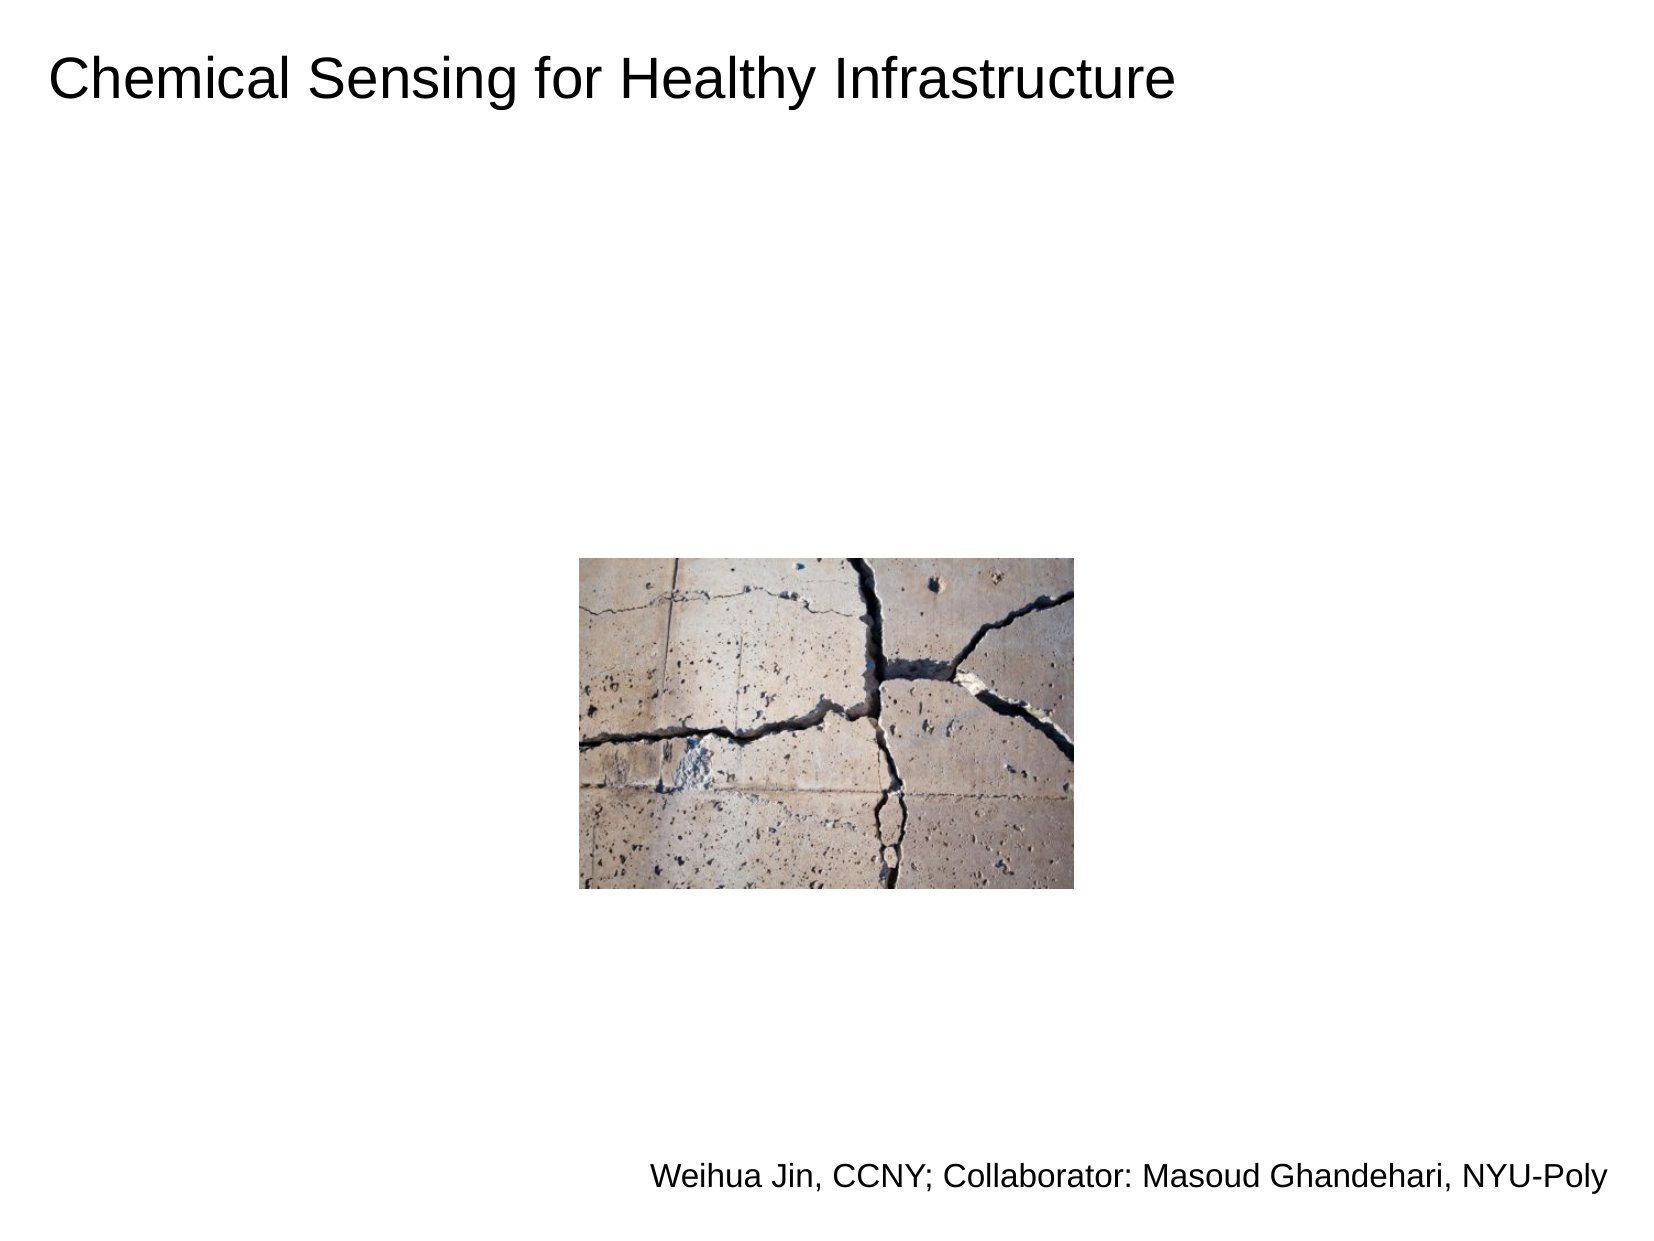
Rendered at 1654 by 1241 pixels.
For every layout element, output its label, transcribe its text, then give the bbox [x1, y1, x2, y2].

text_box Chemical Sensing for Healthy Infrastructure [33, 32, 1386, 160]
text_box Weihua Jin, CCNY; Collaborator: Masoud Ghandehari, NYU-Poly [0, 1146, 1625, 1207]
picture [579, 558, 1074, 889]
